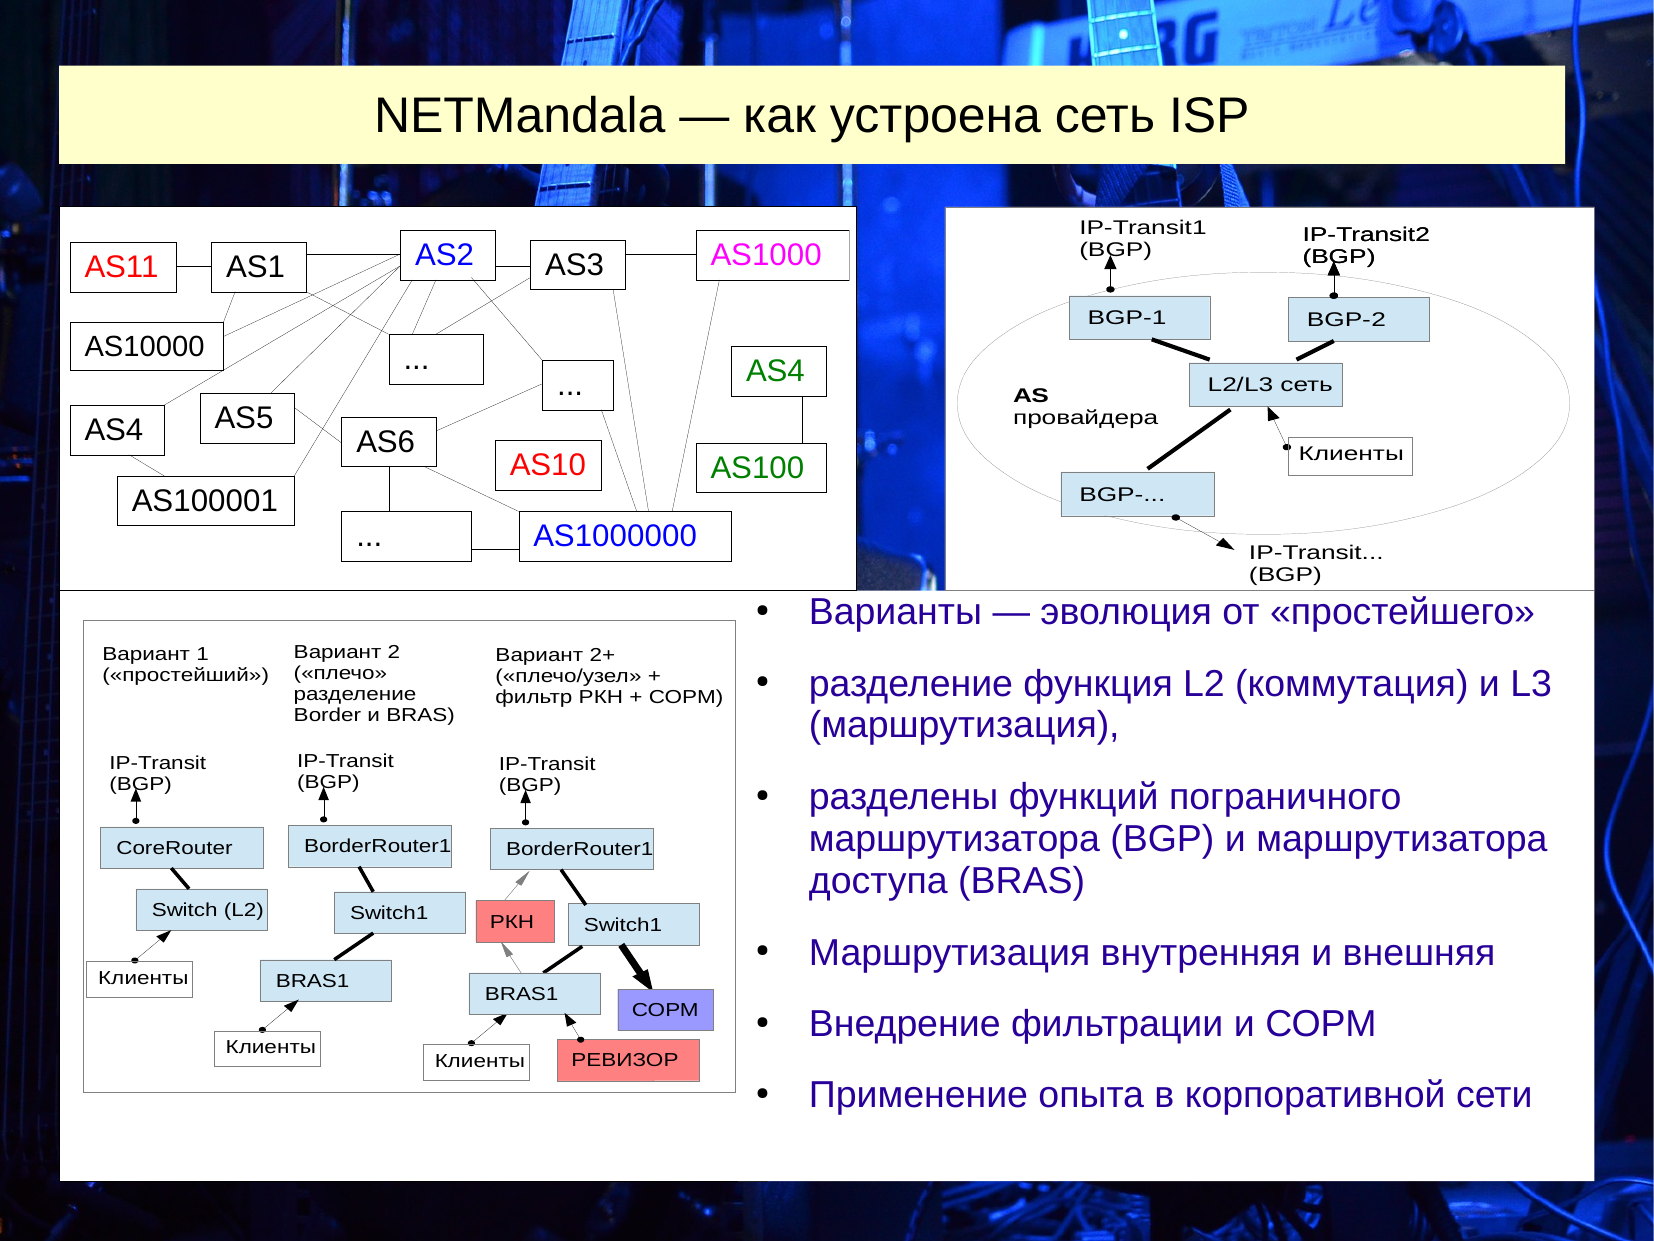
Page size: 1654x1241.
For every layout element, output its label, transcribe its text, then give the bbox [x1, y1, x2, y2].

picture [0, 0, 1654, 1241]
text_box [59, 206, 857, 1182]
title NETMandala — как устроена сеть ISP [59, 65, 1566, 164]
list Варианты — эволюция от «простейшего» разделение функция L2 (коммутация) и L3 (маршрутизация), разделены функций пограничного маршрутизатора (BGP) и маршрутизатора доступа (BRAS) Маршрутизация внутренняя и внешняя Внедрение фильтрации и СОРМ Применение опыта в корпоративной сети [738, 590, 1595, 1182]
